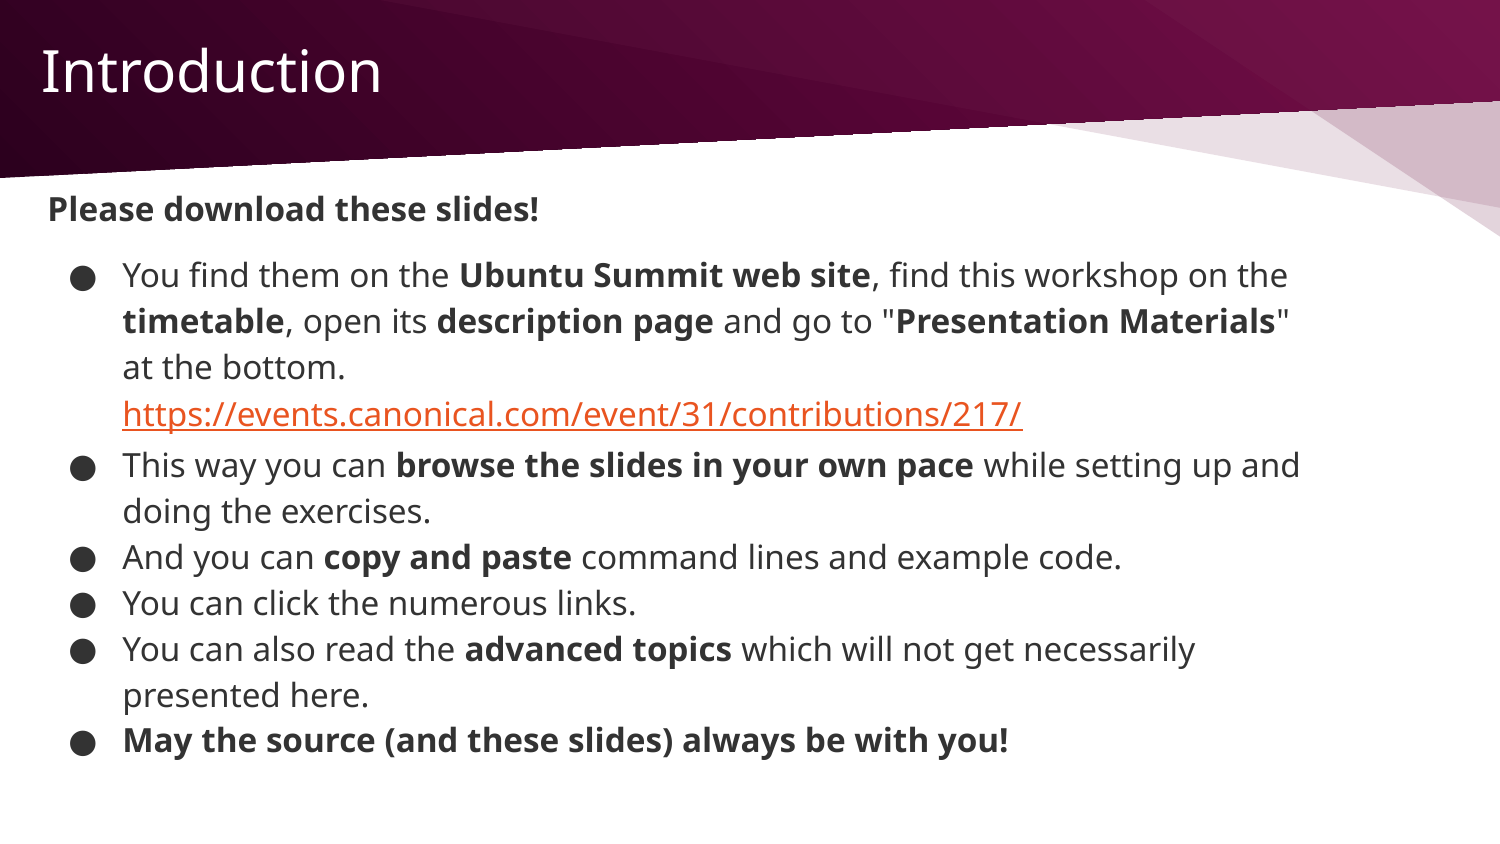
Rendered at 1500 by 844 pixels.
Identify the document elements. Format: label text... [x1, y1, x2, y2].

list Please download these slides! You find them on the Ubuntu Summit web site, find this workshop on the timetable, open its description page and go to "Presentation Materials" at the bottom. https://events.canonical.com/event/31/contributions/217/ This way you can browse the slides in your own pace while setting up and doing the exercises. And you can copy and paste command lines and example code. You can click the numerous links. You can also read the advanced topics which will not get necessarily presented here. May the source (and these slides) always be with you! [36, 176, 1325, 737]
title Introduction [41, 5, 1336, 134]
